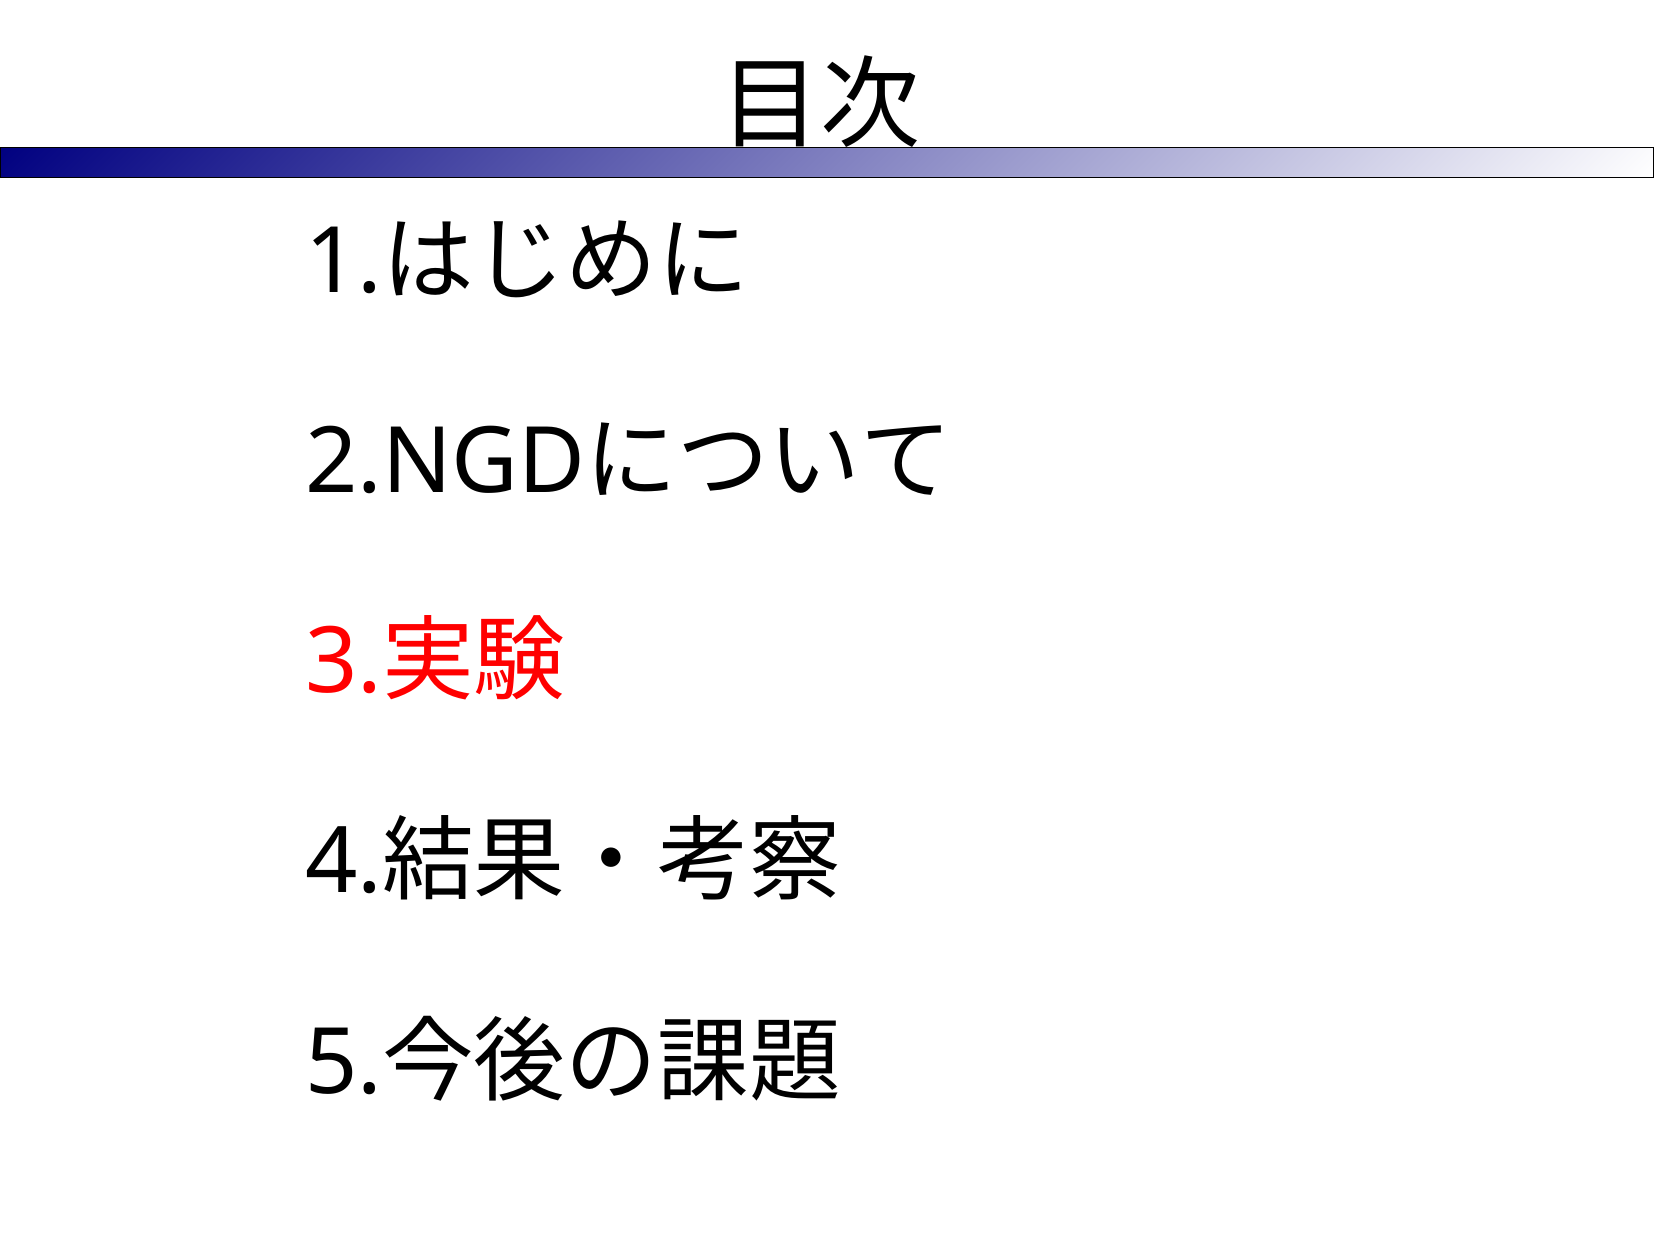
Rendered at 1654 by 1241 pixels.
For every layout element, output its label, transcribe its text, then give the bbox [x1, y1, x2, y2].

title 目次 [76, 29, 1565, 147]
text_box [0, 147, 1654, 178]
text_box 1.はじめに 2.NGDについて 3.実験 4.結果・考察 5.今後の課題 [305, 264, 1123, 975]
